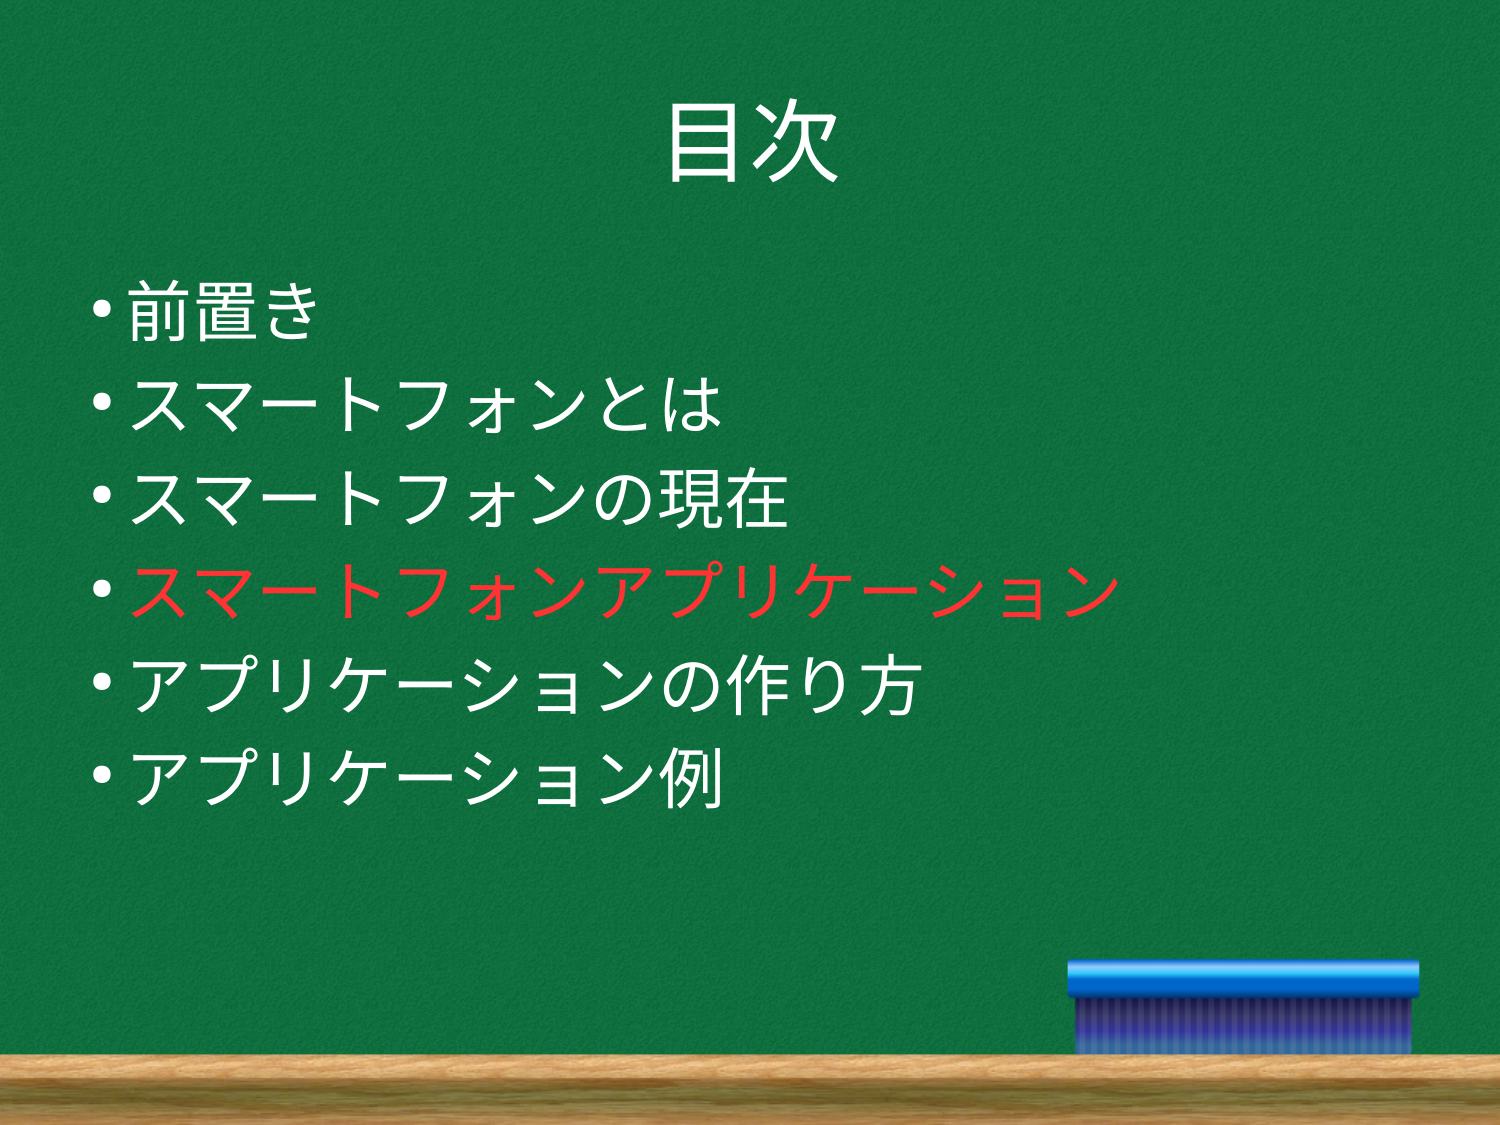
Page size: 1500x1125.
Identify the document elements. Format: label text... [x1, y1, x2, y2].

title 目次 [75, 45, 1425, 233]
picture [0, 0, 1500, 1125]
list 前置き スマートフォンとは スマートフォンの現在 スマートフォンアプリケーション アプリケーションの作り方 アプリケーション例 [75, 262, 1425, 1005]
